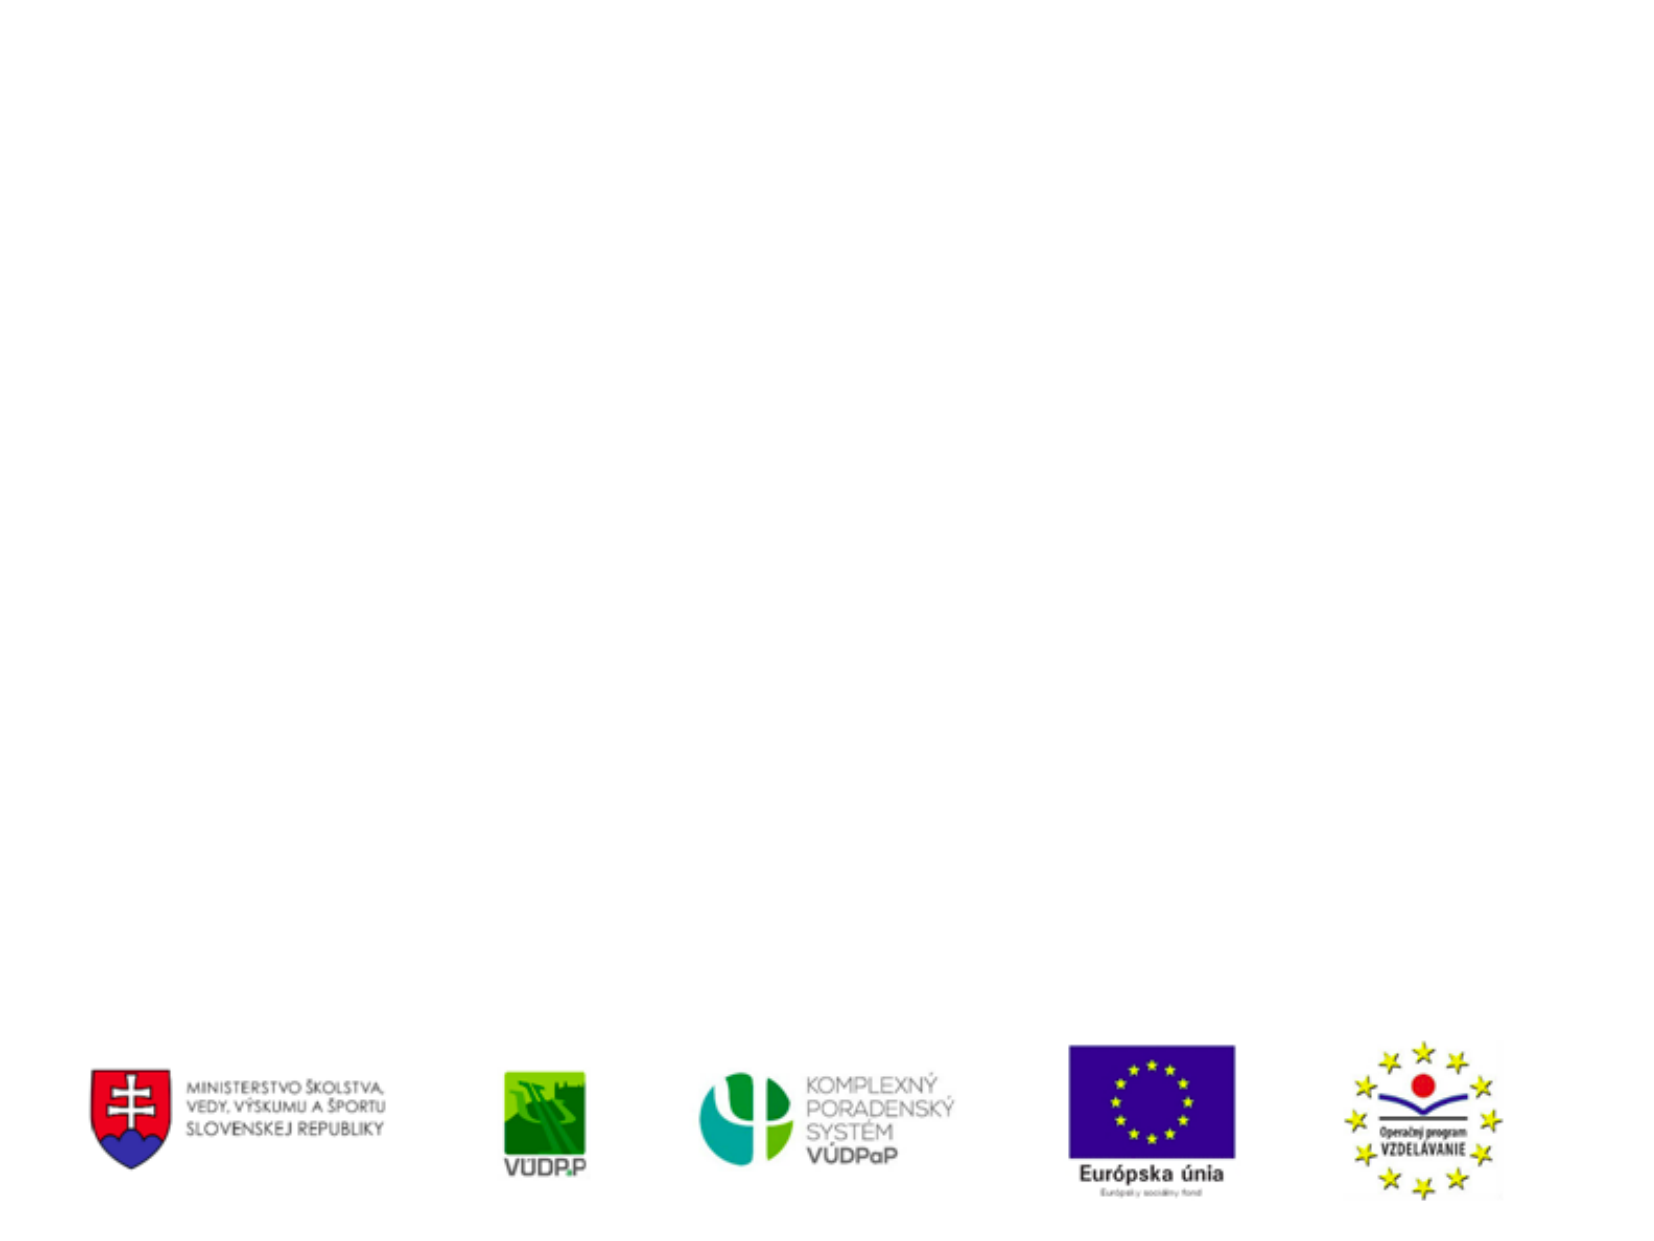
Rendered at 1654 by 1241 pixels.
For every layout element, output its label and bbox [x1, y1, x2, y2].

picture [56, 1033, 1512, 1222]
